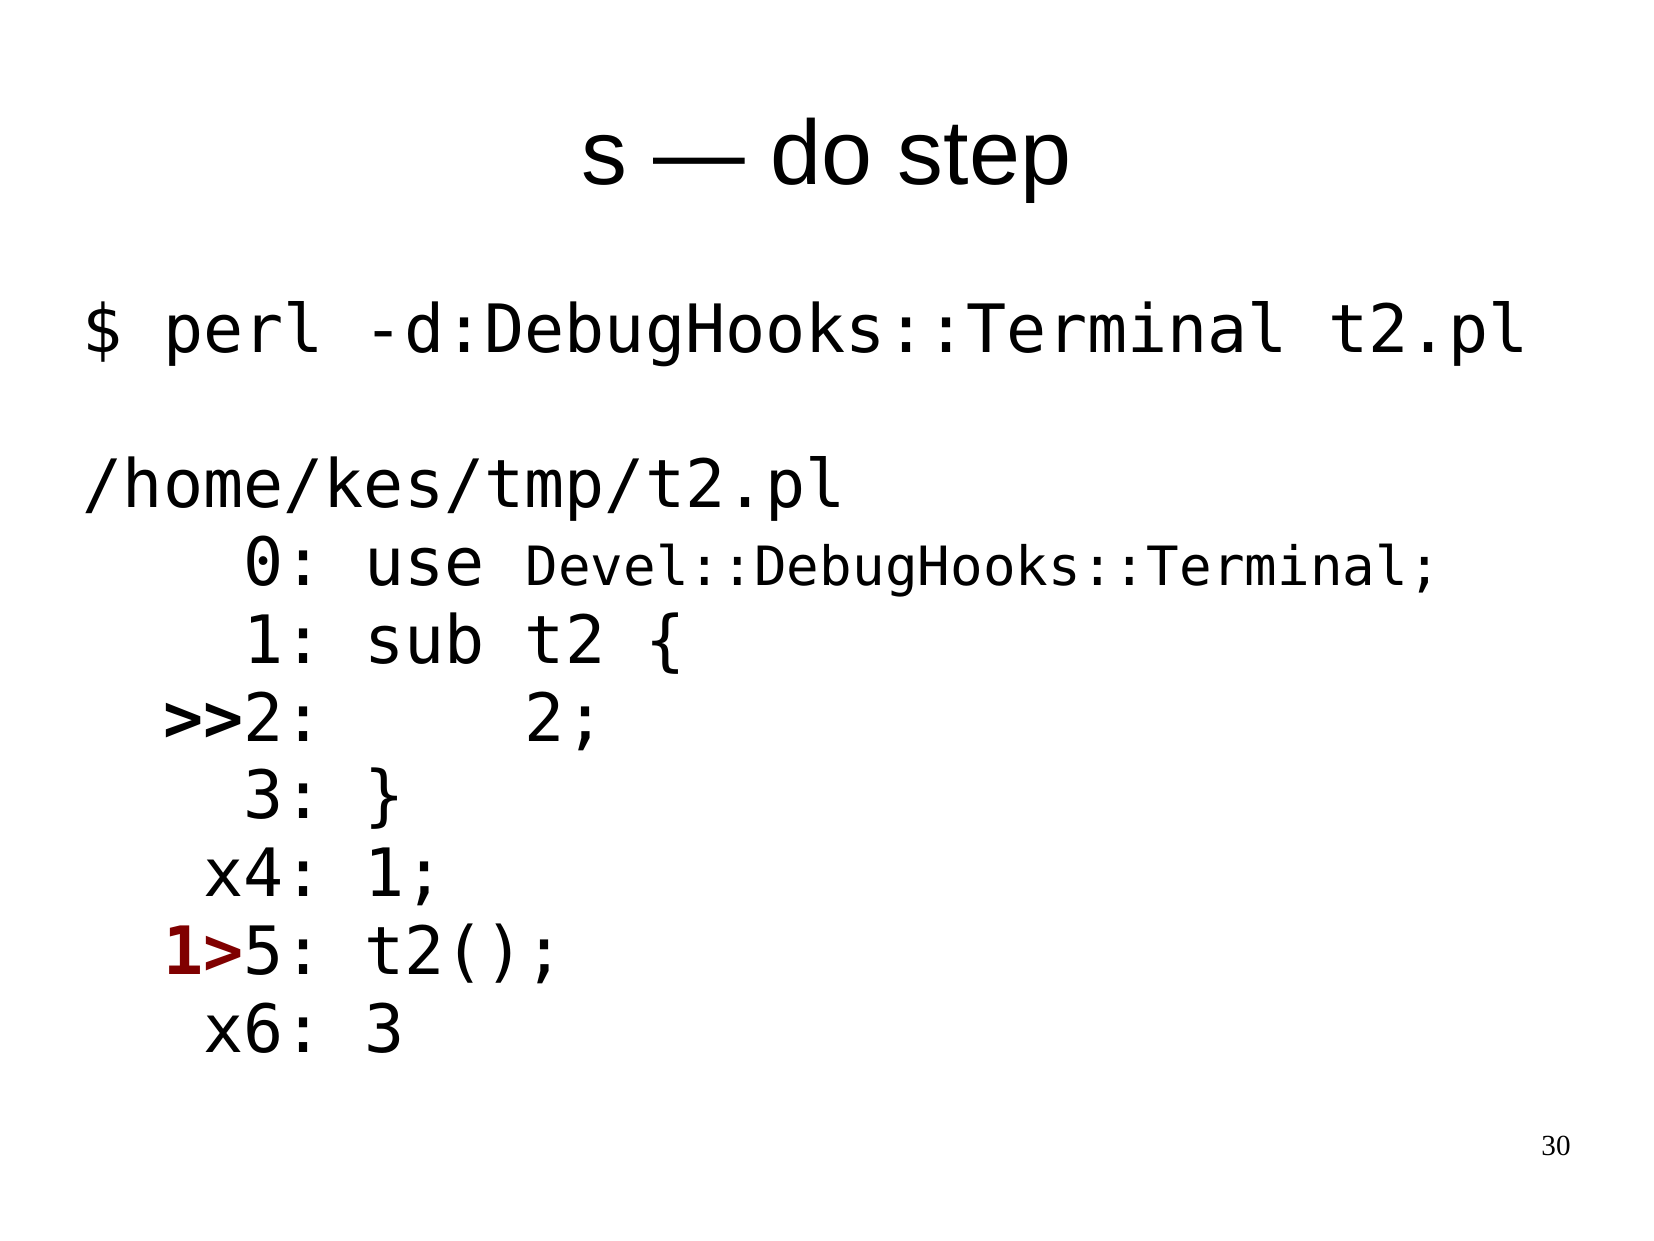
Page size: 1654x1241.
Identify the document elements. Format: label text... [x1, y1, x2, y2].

title s — do step [82, 49, 1571, 257]
subtitle $ perl -d:DebugHooks::Terminal t2.pl /home/kes/tmp/t2.pl 0: use Devel::DebugHooks::Terminal; 1: sub t2 { >>2: 2; 3: } x4: 1; 1>5: t2(); x6: 3 [82, 290, 1571, 1158]
